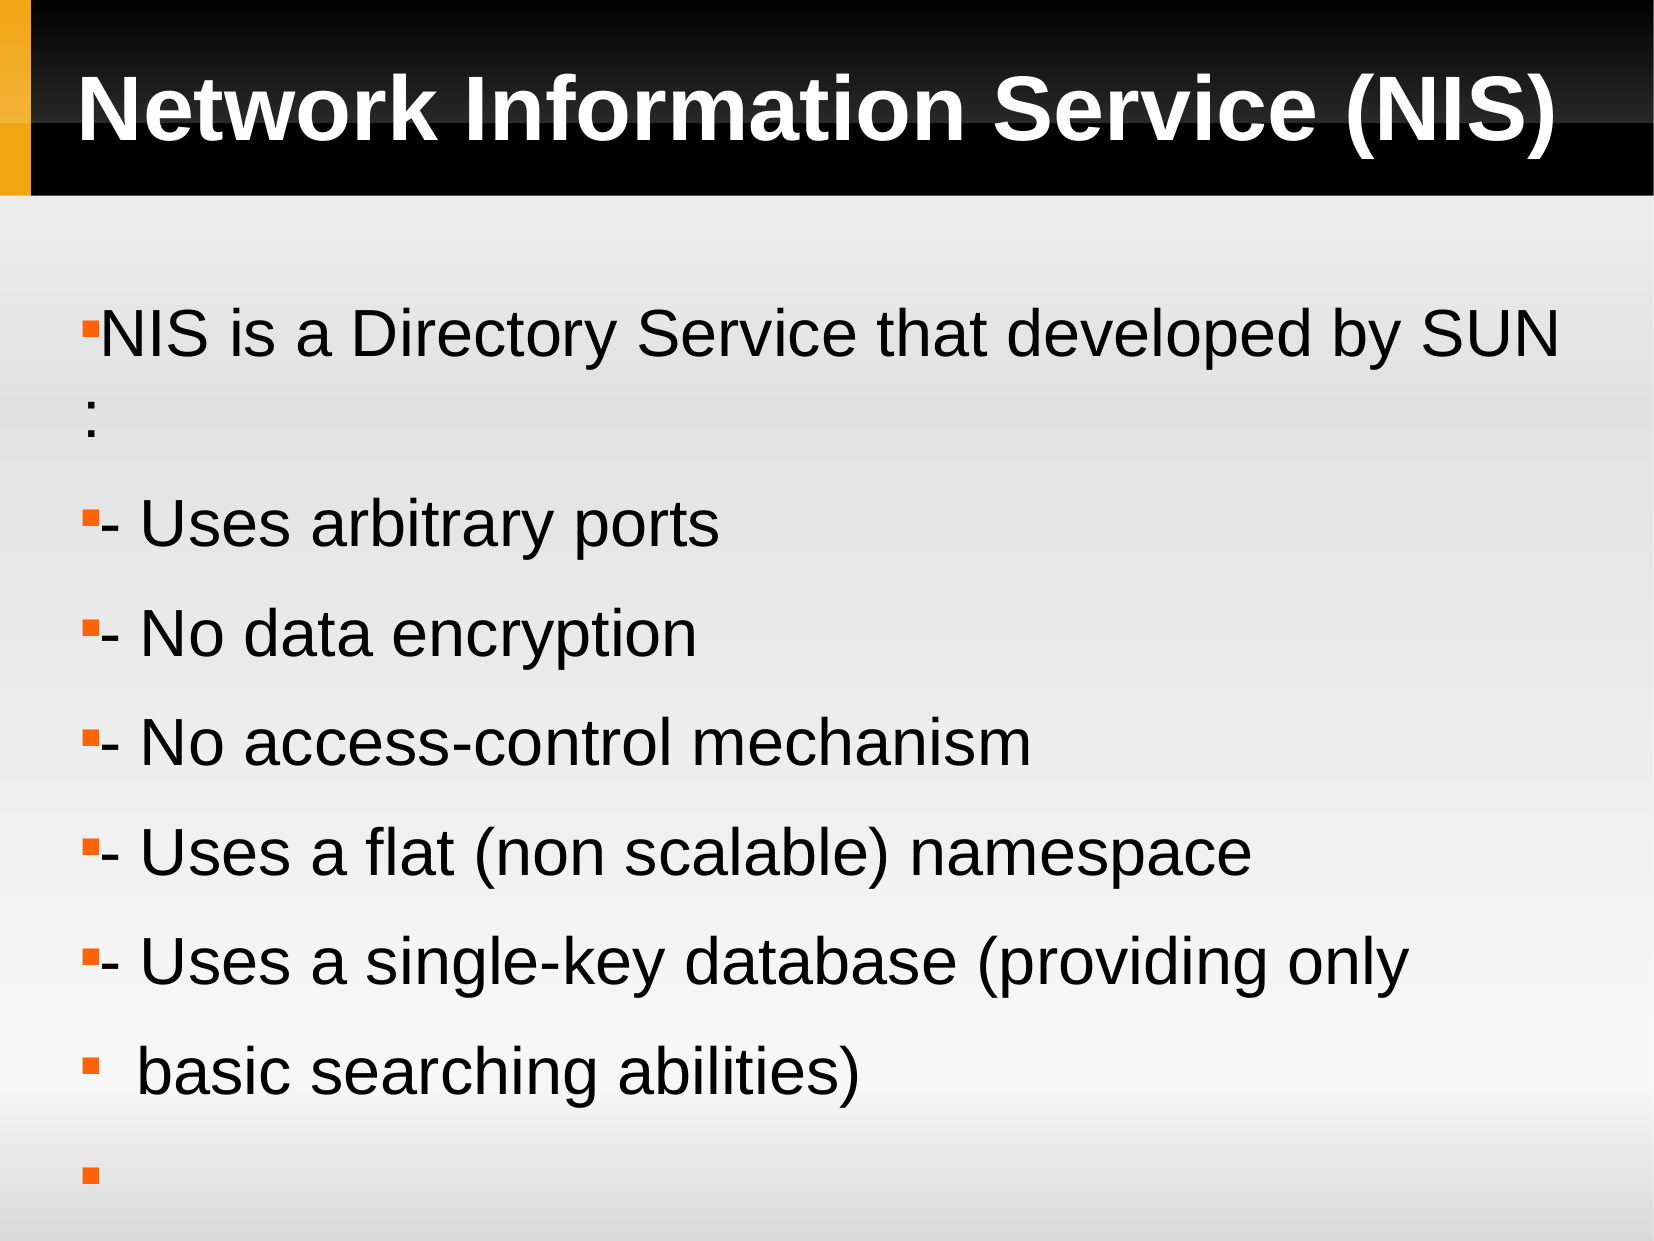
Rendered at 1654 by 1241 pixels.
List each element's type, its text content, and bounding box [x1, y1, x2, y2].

title Network Information Service (NIS) [76, 7, 1565, 200]
list NIS is a Directory Service that developed by SUN : - Uses arbitrary ports - No data encryption - No access-control mechanism - Uses a flat (non scalable) namespace - Uses a single-key database (providing only basic searching abilities) [82, 290, 1571, 1170]
